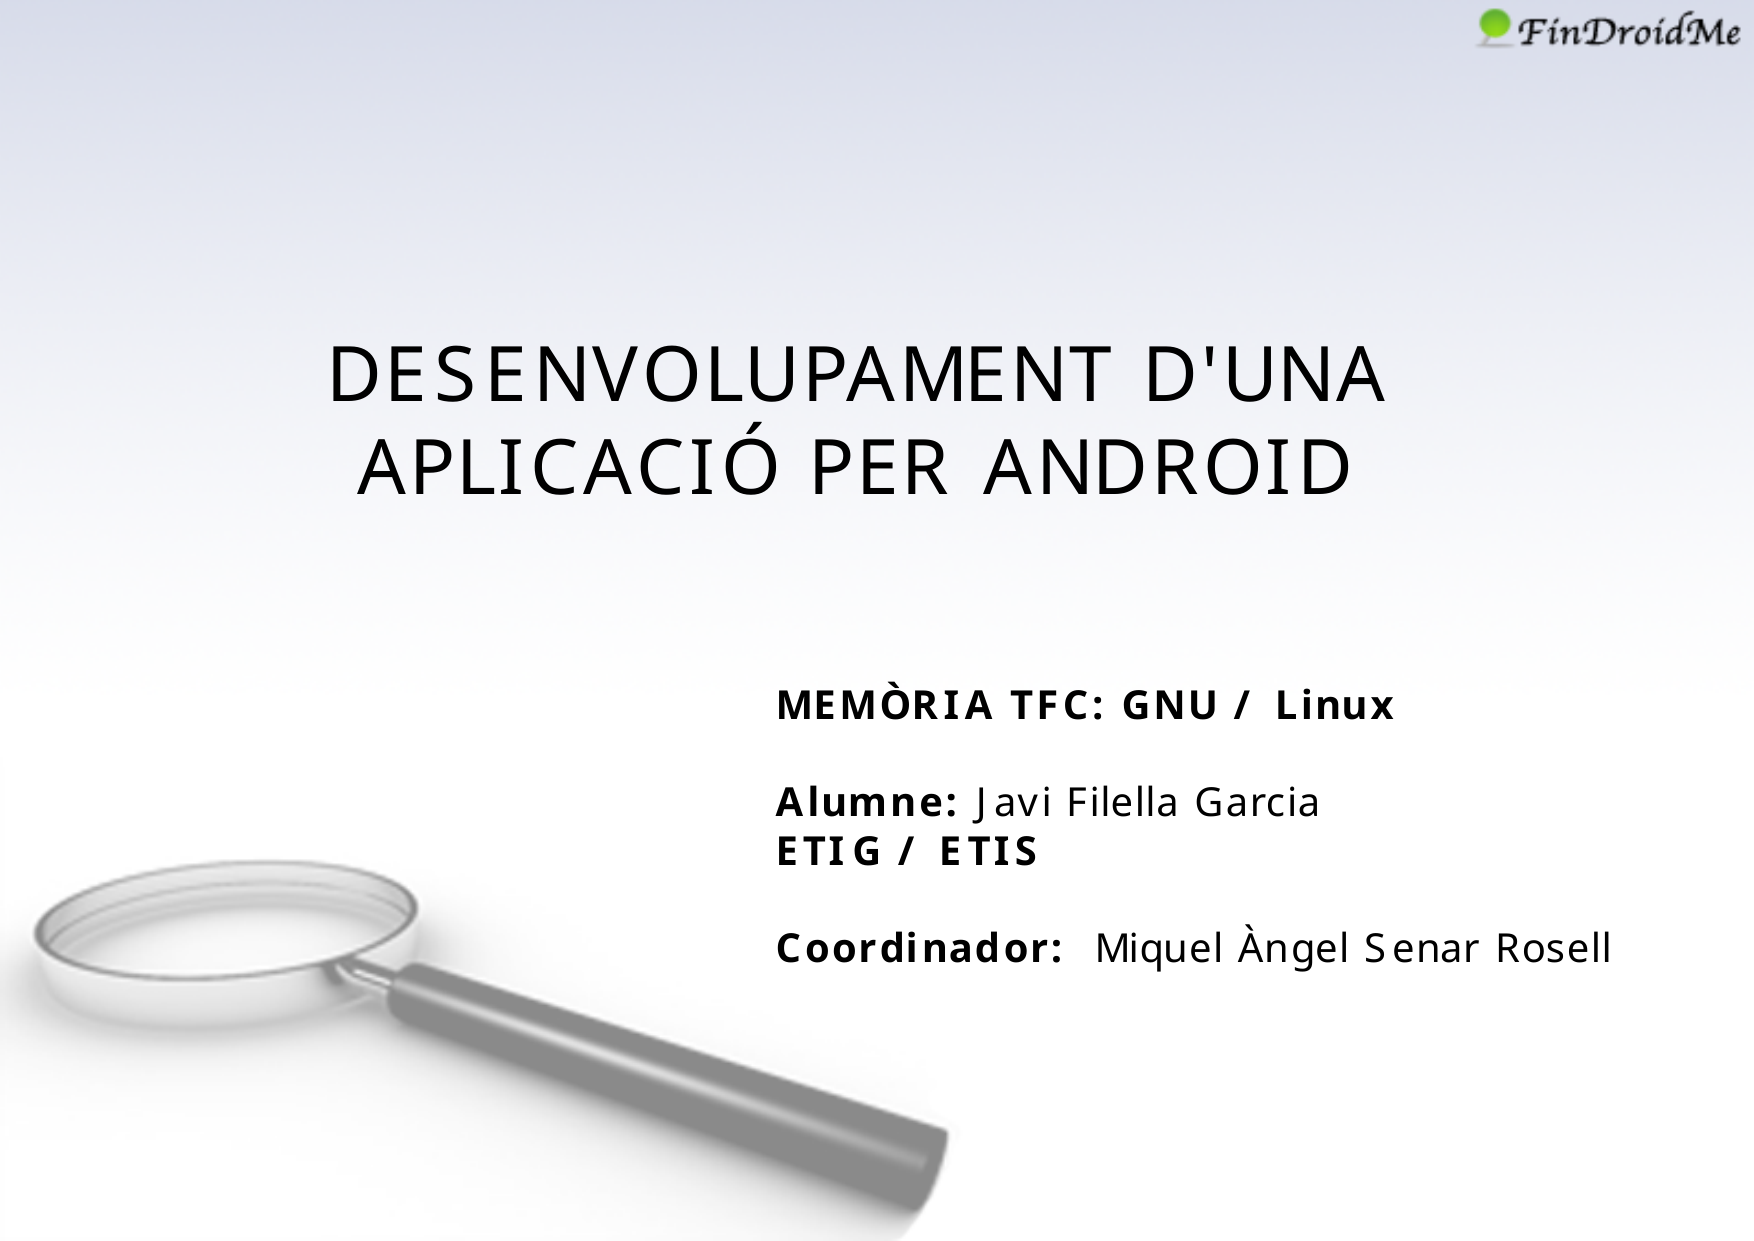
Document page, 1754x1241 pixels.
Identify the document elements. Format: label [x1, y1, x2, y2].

chart [0, 324, 1754, 650]
picture [0, 650, 1754, 1241]
chart [38, 679, 1713, 975]
picture [0, 0, 1754, 324]
